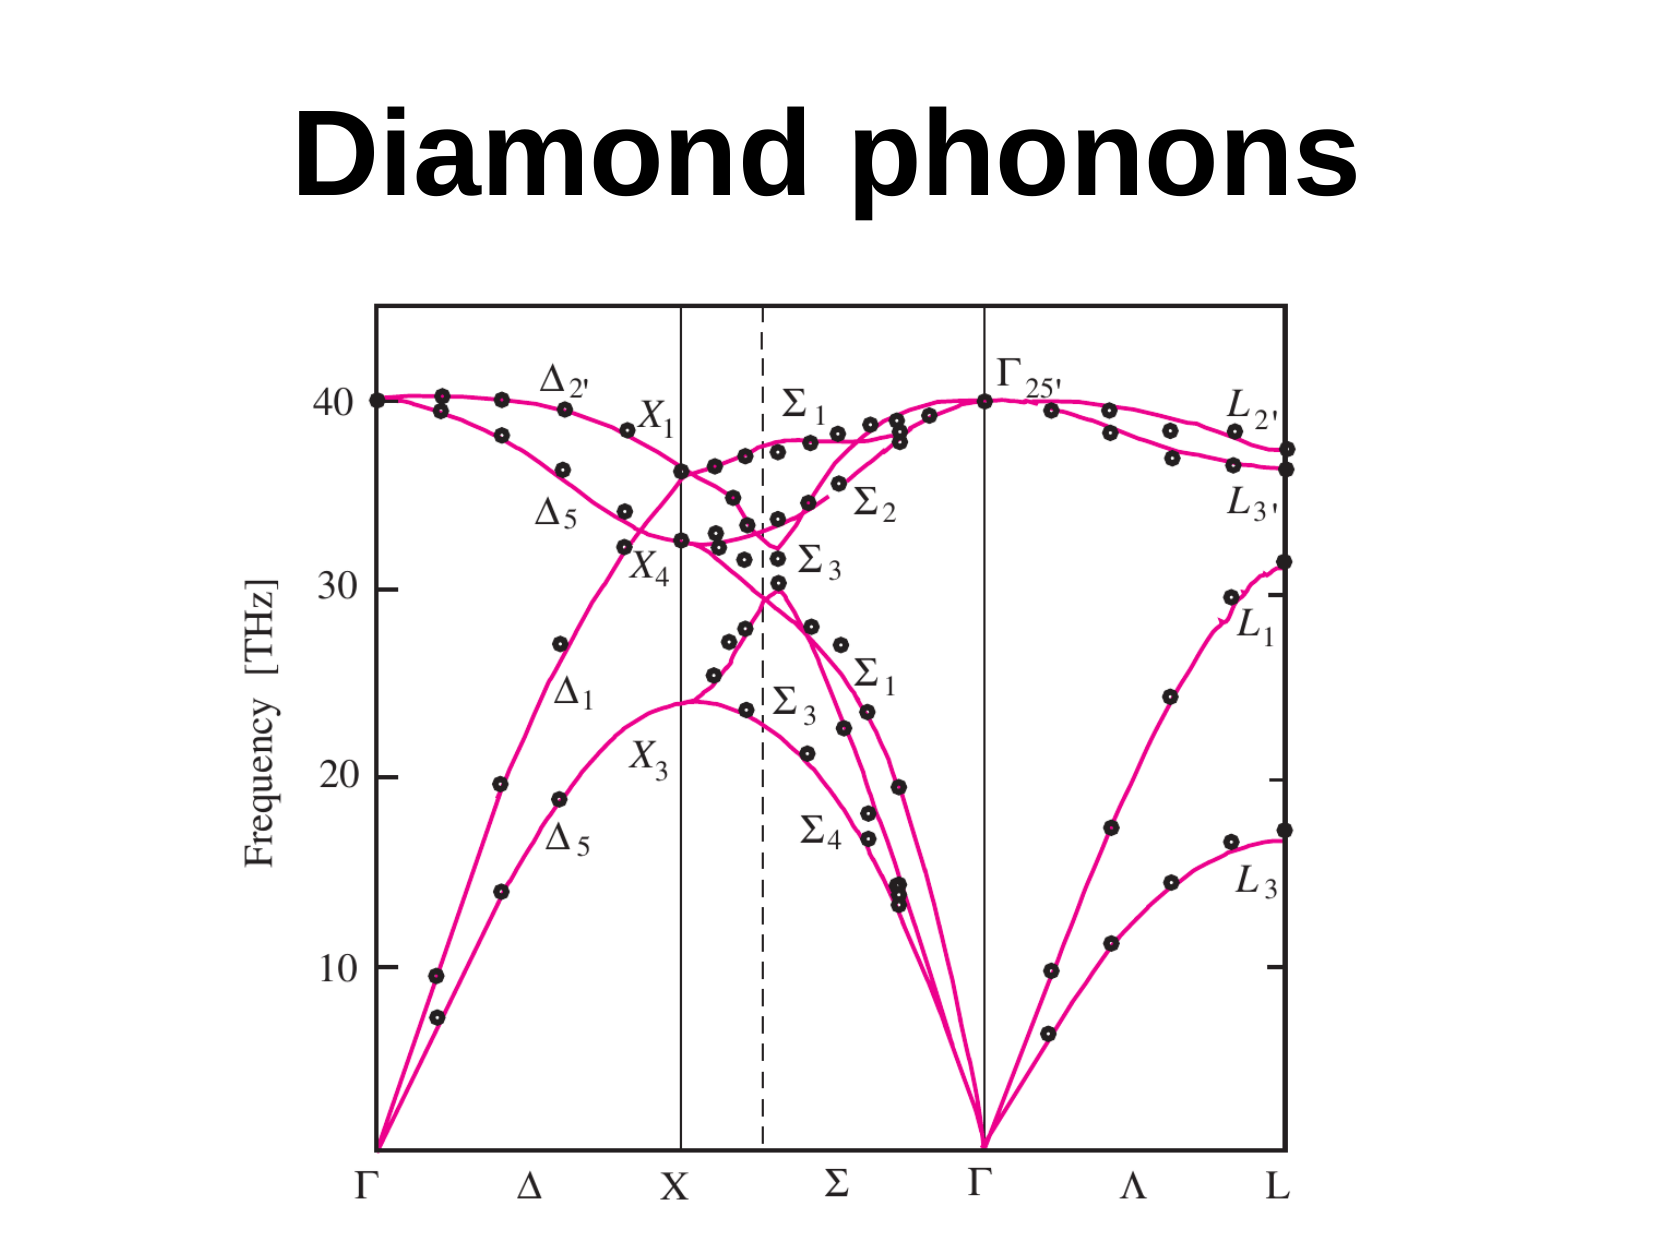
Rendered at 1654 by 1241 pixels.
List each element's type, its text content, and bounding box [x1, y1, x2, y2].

title Diamond phonons [82, 49, 1571, 257]
picture [229, 283, 1312, 1217]
